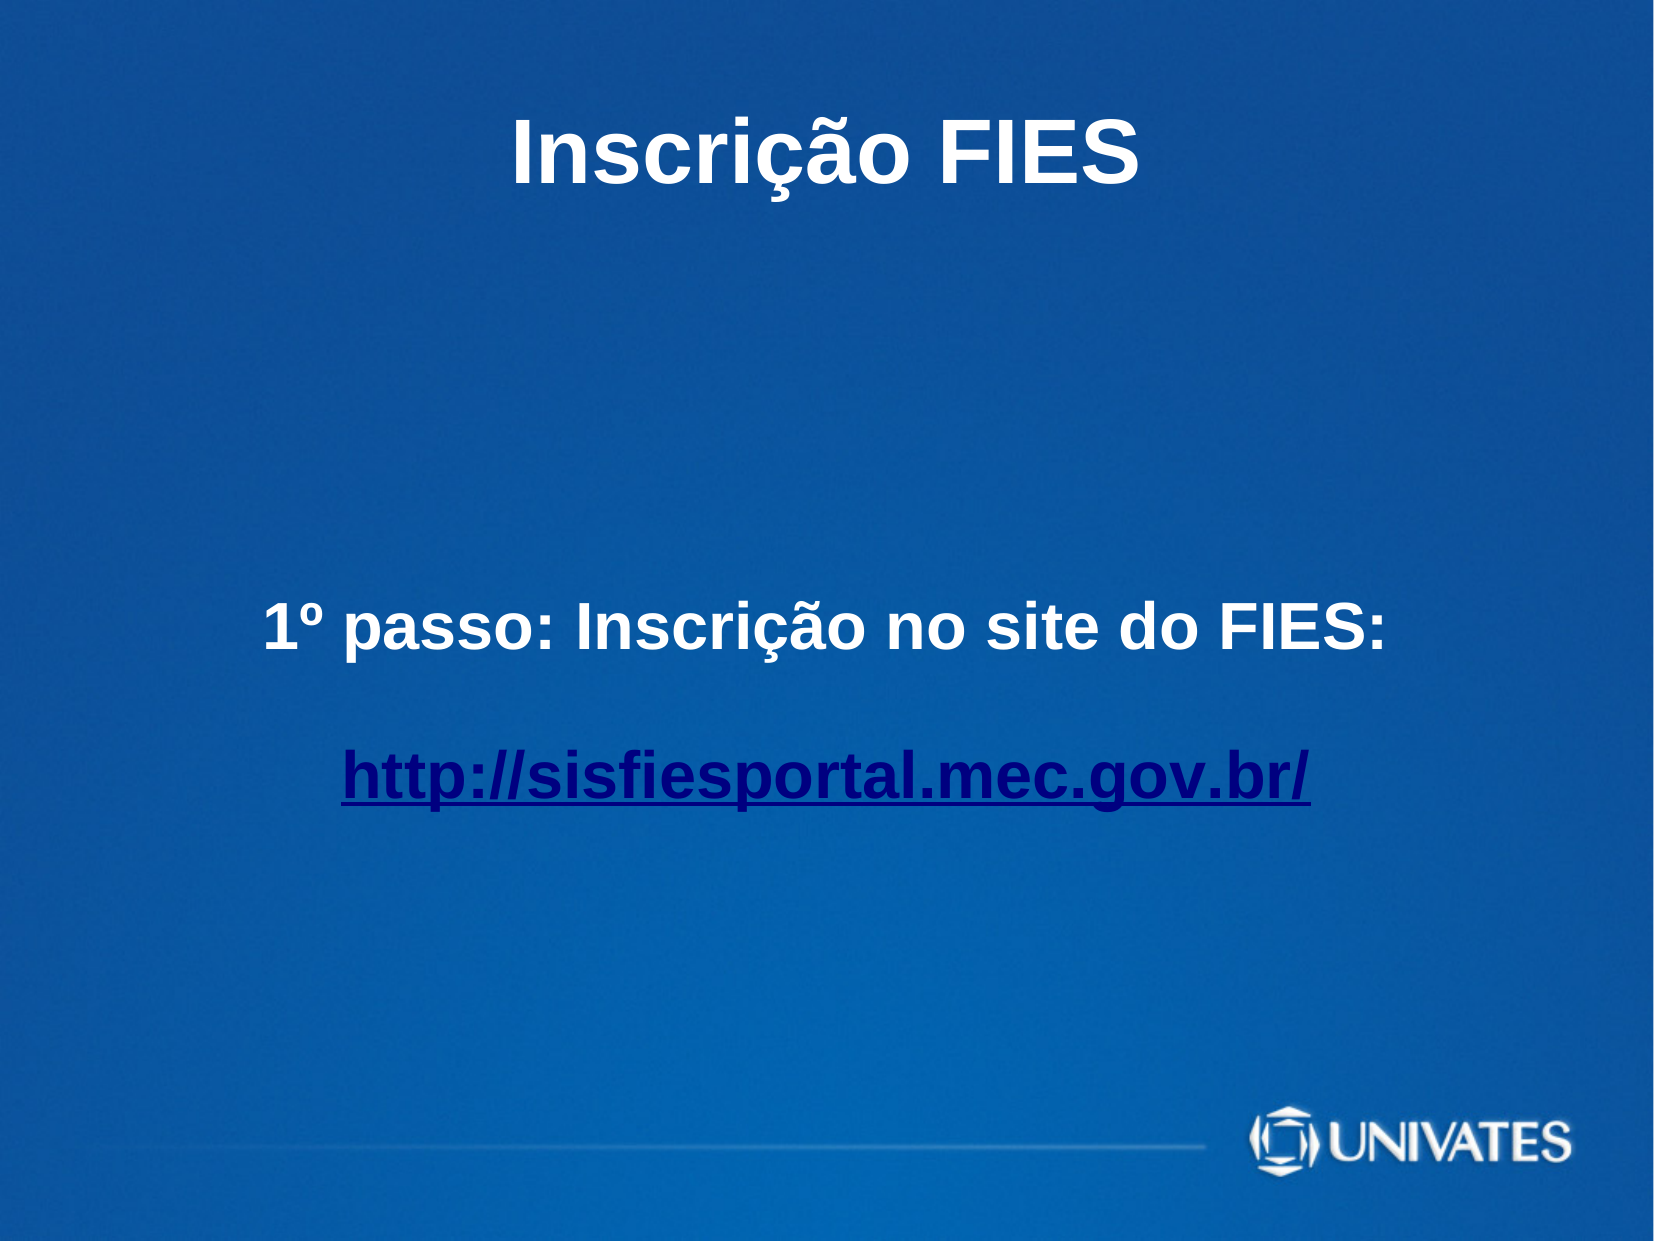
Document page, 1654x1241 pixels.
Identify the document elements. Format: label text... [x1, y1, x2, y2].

picture [0, 0, 1654, 1241]
title Inscrição FIES [82, 49, 1571, 257]
subtitle 1º passo: Inscrição no site do FIES: http://sisfiesportal.mec.gov.br/ [82, 290, 1571, 1114]
